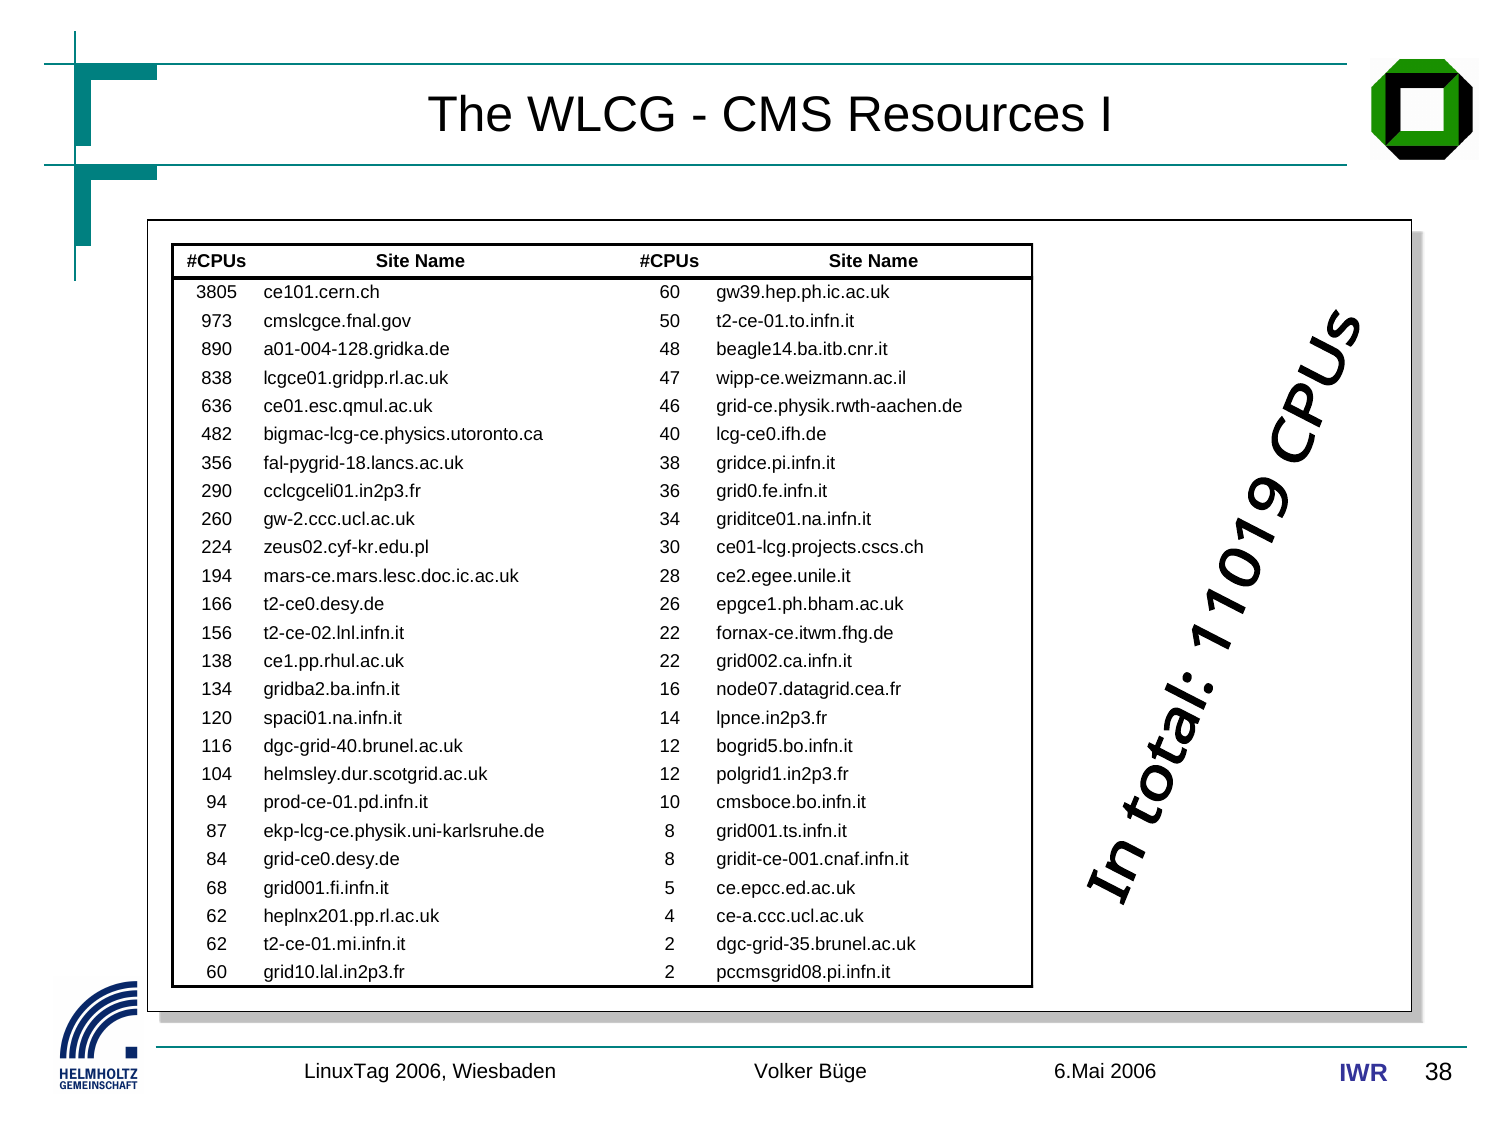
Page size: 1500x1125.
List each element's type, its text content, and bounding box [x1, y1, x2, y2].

text_box In total: 11019 CPUs [1207, 589, 1245, 614]
picture [1370, 58, 1479, 160]
text_box In total: 11019 CPUs [1087, 869, 1130, 905]
text_box [147, 219, 1412, 1012]
text_box In total: 11019 CPUs [1298, 337, 1344, 385]
text_box In total: 11019 CPUs [1164, 708, 1200, 744]
text_box In total: 11019 CPUs [1219, 549, 1260, 586]
text_box In total: 11019 CPUs [1192, 625, 1231, 649]
title The WLCG - CMS Resources I [194, 53, 1347, 165]
text_box In total: 11019 CPUs [1236, 518, 1274, 543]
text_box In total: 11019 CPUs [1248, 478, 1288, 518]
text_box In total: 11019 CPUs [1272, 416, 1315, 462]
text_box In total: 11019 CPUs [1123, 796, 1162, 823]
text_box In total: 11019 CPUs [1148, 736, 1187, 763]
text_box In total: 11019 CPUs [1141, 765, 1173, 801]
text_box In total: 11019 CPUs [1106, 841, 1145, 881]
text_box In total: 11019 CPUs [1165, 683, 1206, 709]
text_box In total: 11019 CPUs [1327, 310, 1359, 346]
text_box In total: 11019 CPUs [1283, 383, 1322, 427]
chart [171, 243, 1034, 988]
